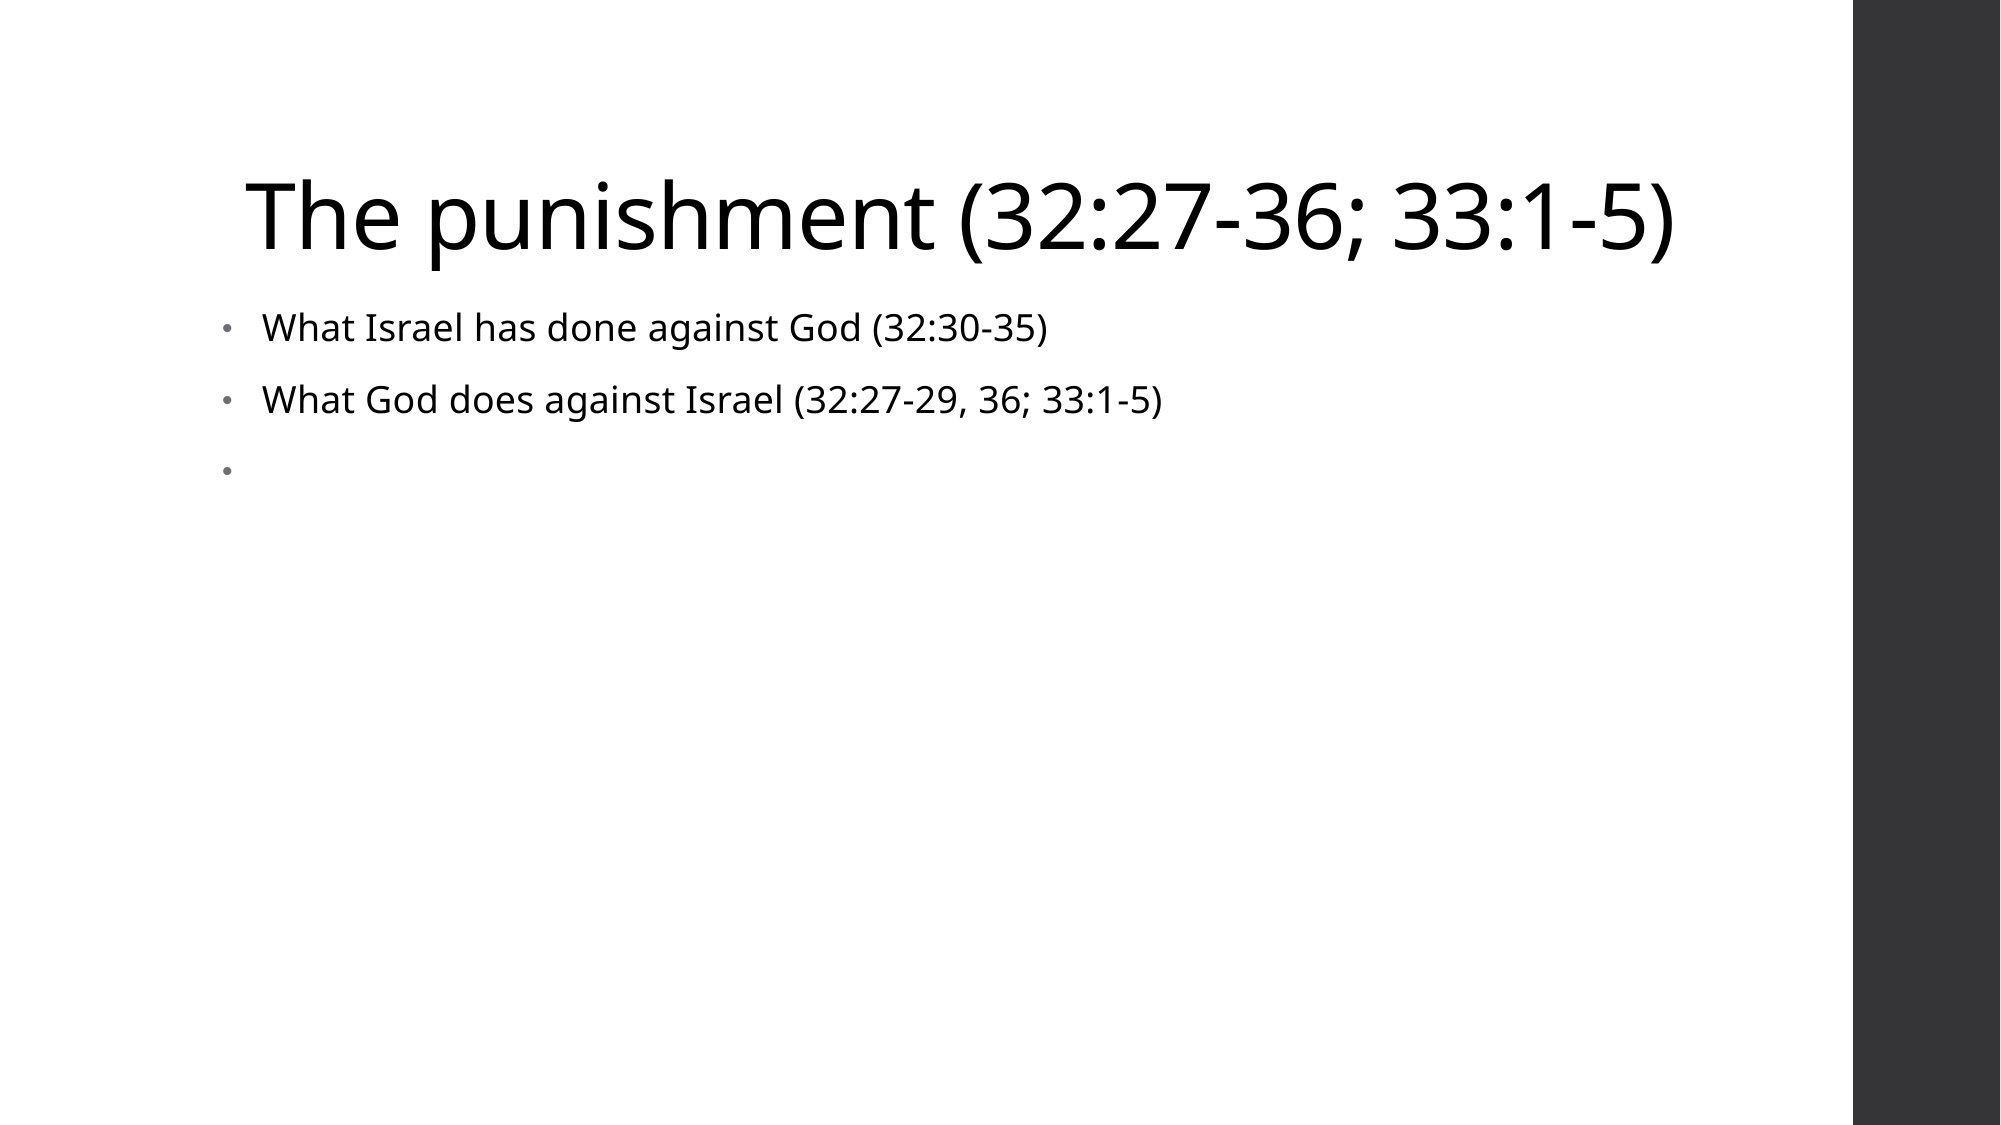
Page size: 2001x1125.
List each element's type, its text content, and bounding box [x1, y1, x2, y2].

title The punishment (32:27-36; 33:1-5) [206, 60, 1797, 278]
list What Israel has done against God (32:30-35) What God does against Israel (32:27-29, 36; 33:1-5) [206, 299, 1617, 1014]
